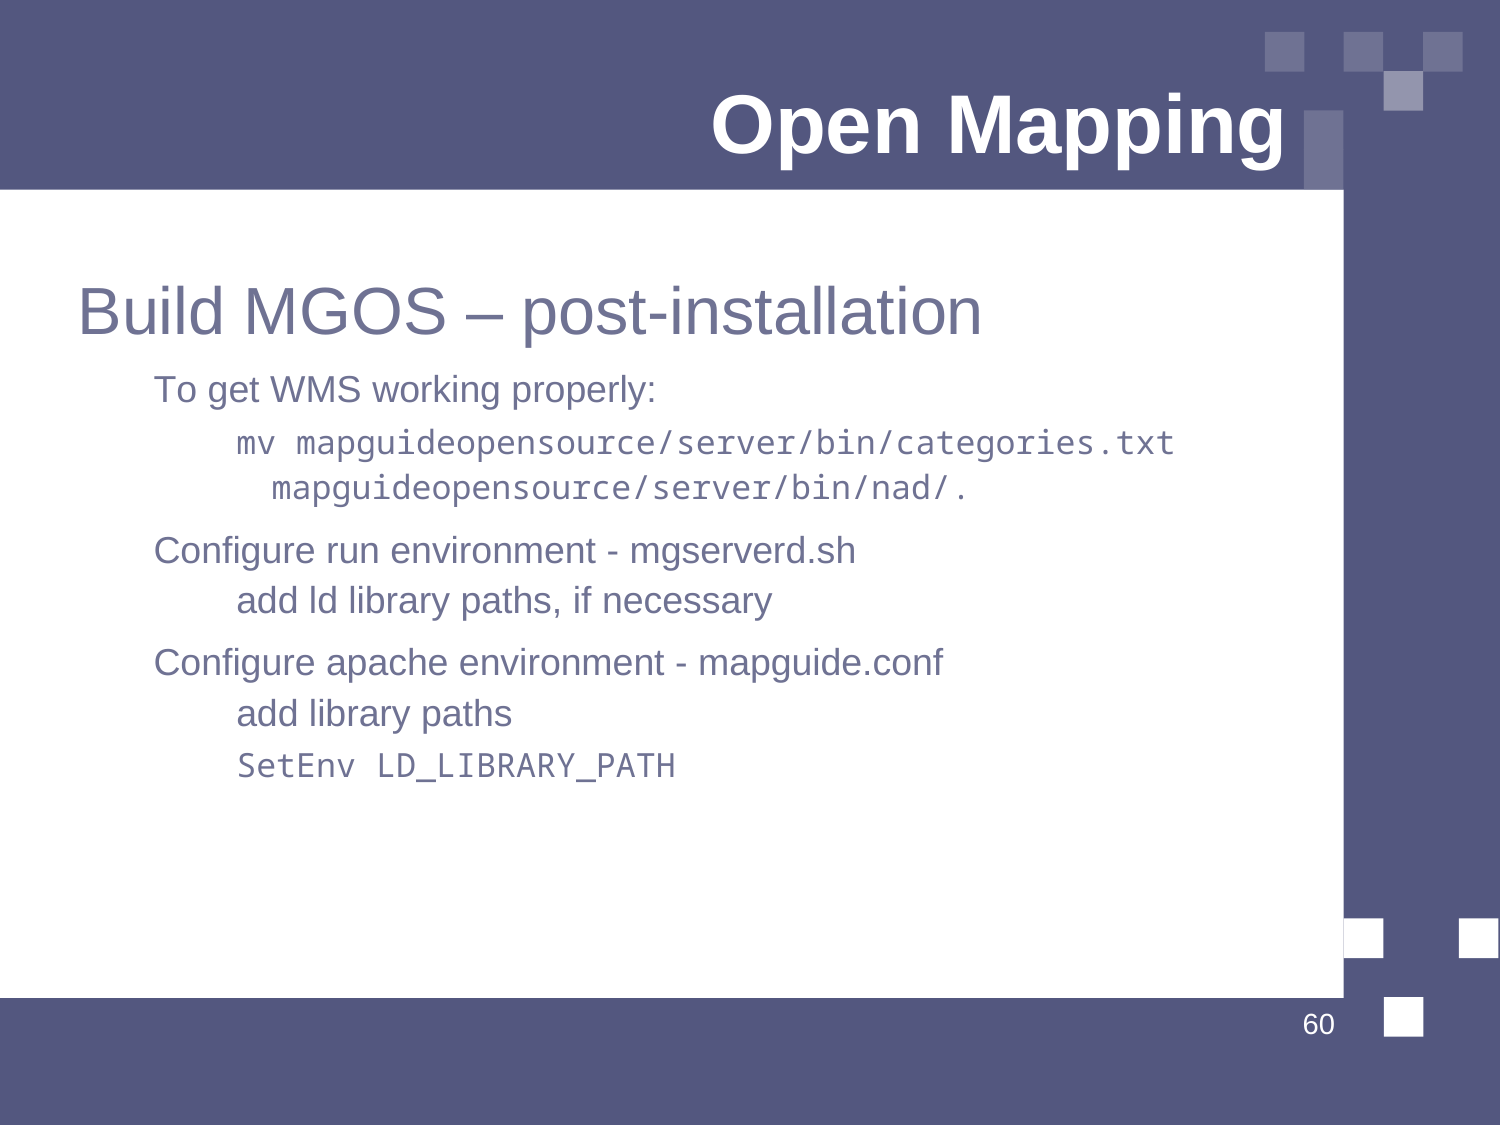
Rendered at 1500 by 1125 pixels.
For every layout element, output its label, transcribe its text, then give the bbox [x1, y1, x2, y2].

list Build MGOS – post-installation To get WMS working properly: mv mapguideopensource/server/bin/categories.txt mapguideopensource/server/bin/nad/. Configure run environment - mgserverd.sh add ld library paths, if necessary Configure apache environment - mapguide.conf add library paths SetEnv LD_LIBRARY_PATH [59, 236, 1289, 931]
title Open Mapping [58, 74, 1288, 176]
